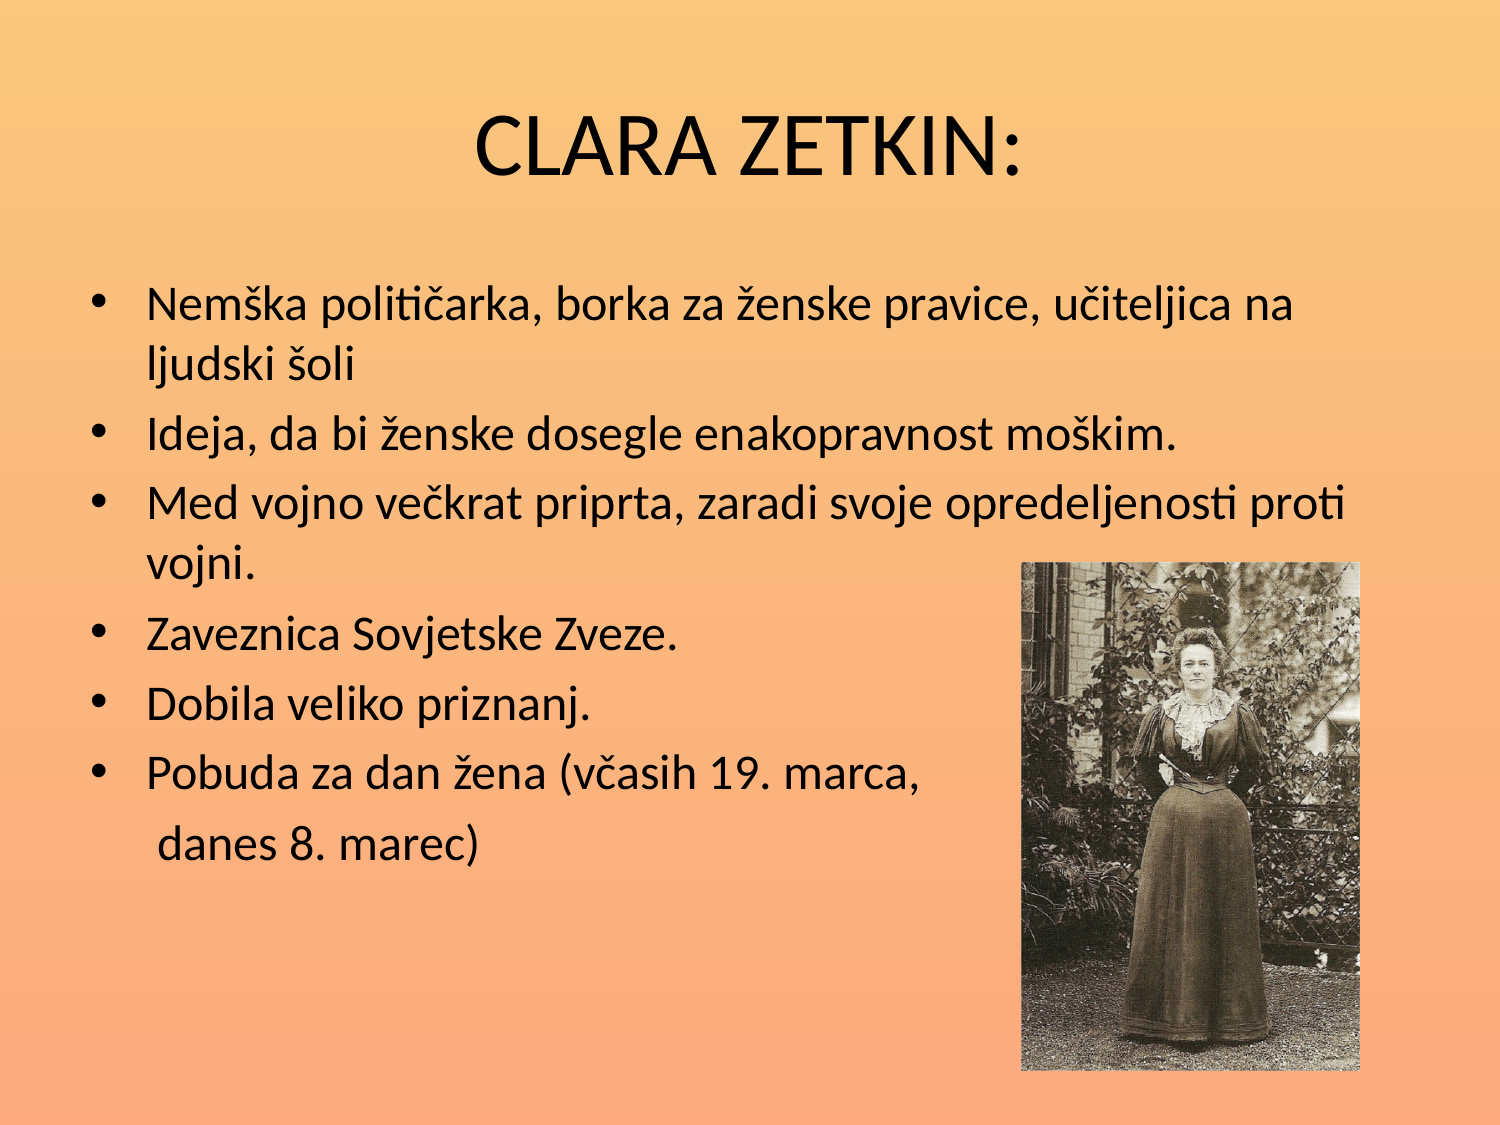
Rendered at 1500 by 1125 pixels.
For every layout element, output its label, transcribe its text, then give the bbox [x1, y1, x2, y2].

title CLARA ZETKIN: [75, 45, 1425, 233]
picture [1021, 562, 1360, 1071]
list Nemška političarka, borka za ženske pravice, učiteljica na ljudski šoli Ideja, da bi ženske dosegle enakopravnost moškim. Med vojno večkrat priprta, zaradi svoje opredeljenosti proti vojni. Zaveznica Sovjetske Zveze. Dobila veliko priznanj. Pobuda za dan žena (včasih 19. marca, danes 8. marec) [75, 262, 1425, 1005]
